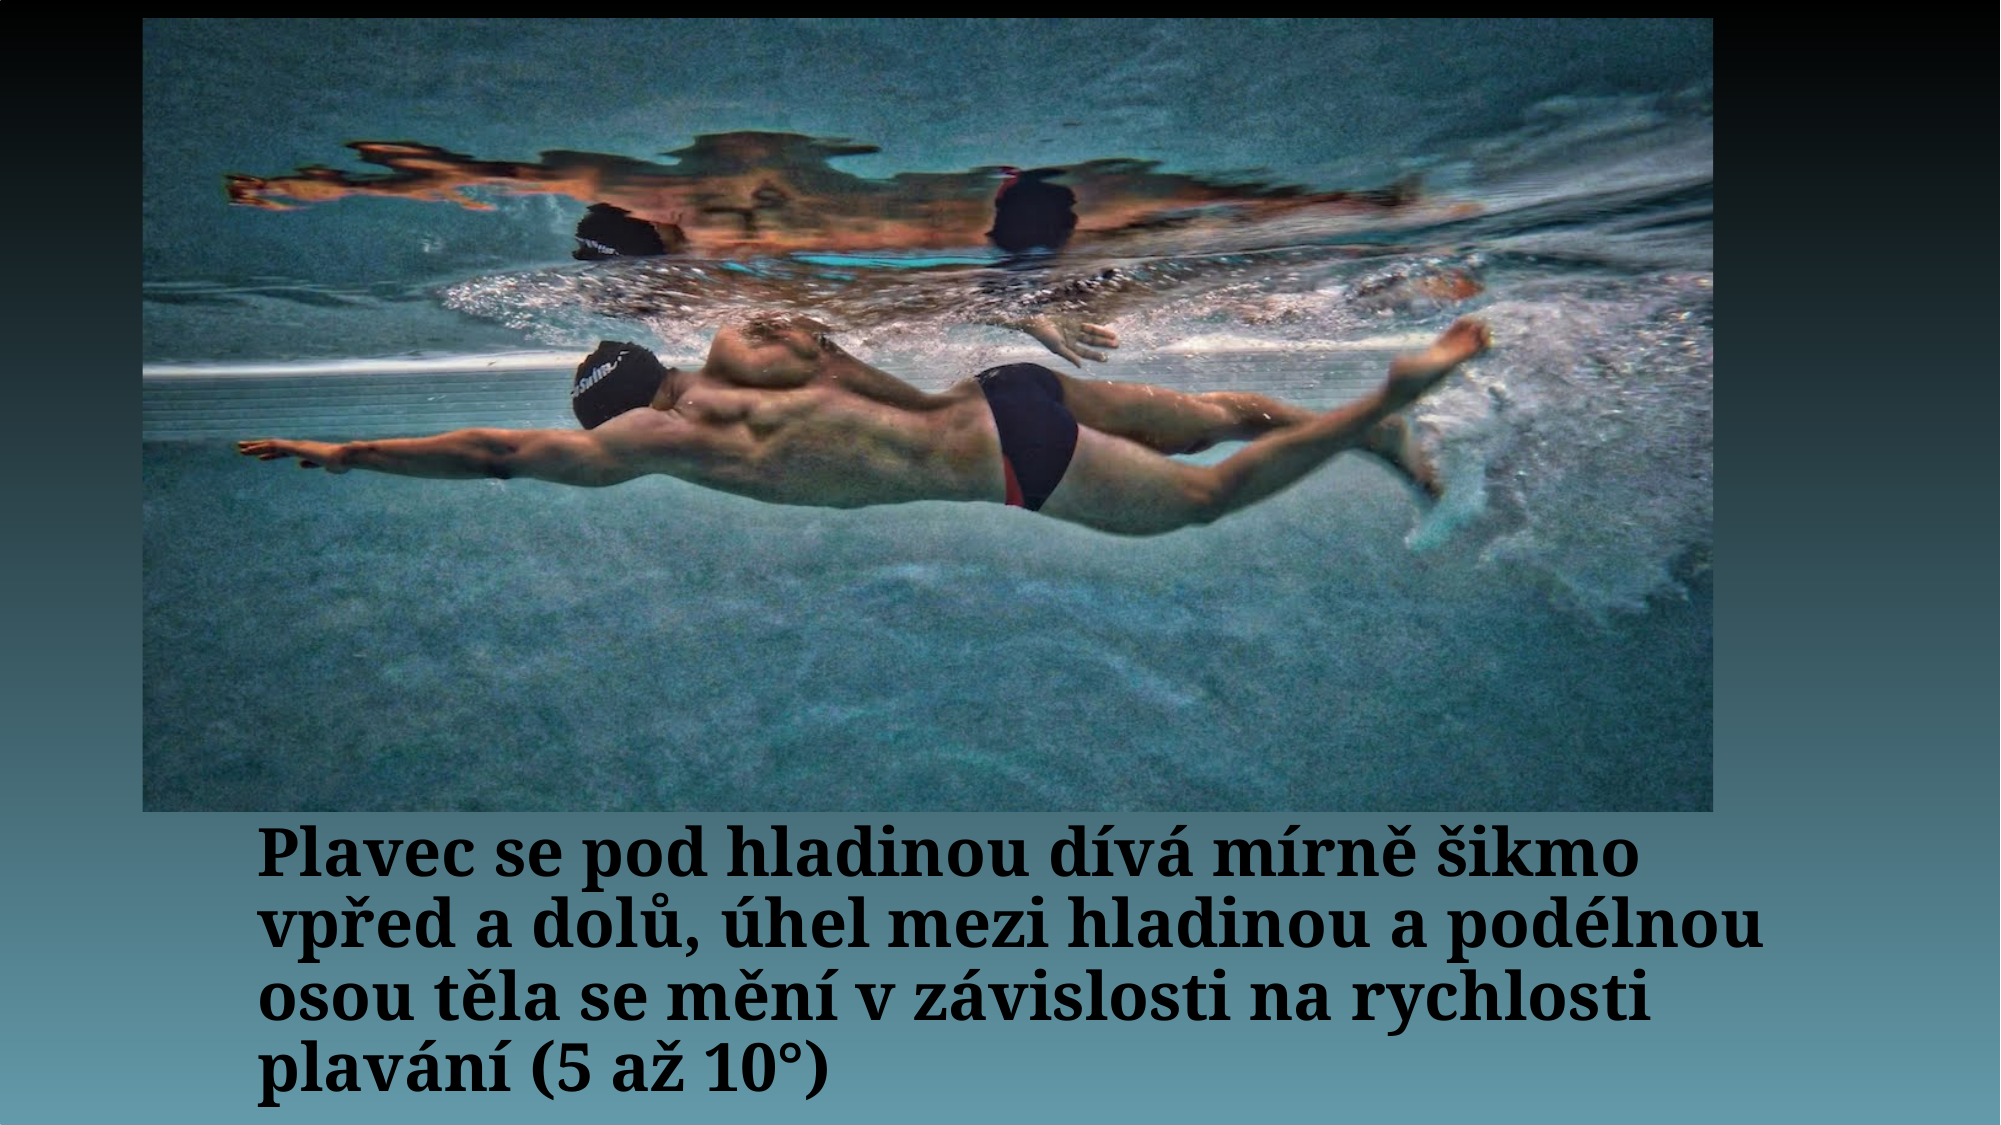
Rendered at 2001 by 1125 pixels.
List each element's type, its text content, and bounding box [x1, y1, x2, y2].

picture [142, 18, 1714, 811]
text_box Plavec se pod hladinou dívá mírně šikmo vpřed a dolů, úhel mezi hladinou a podélnou osou těla se mění v závislosti na rychlosti plavání (5 až 10°) [93, 811, 1796, 1114]
